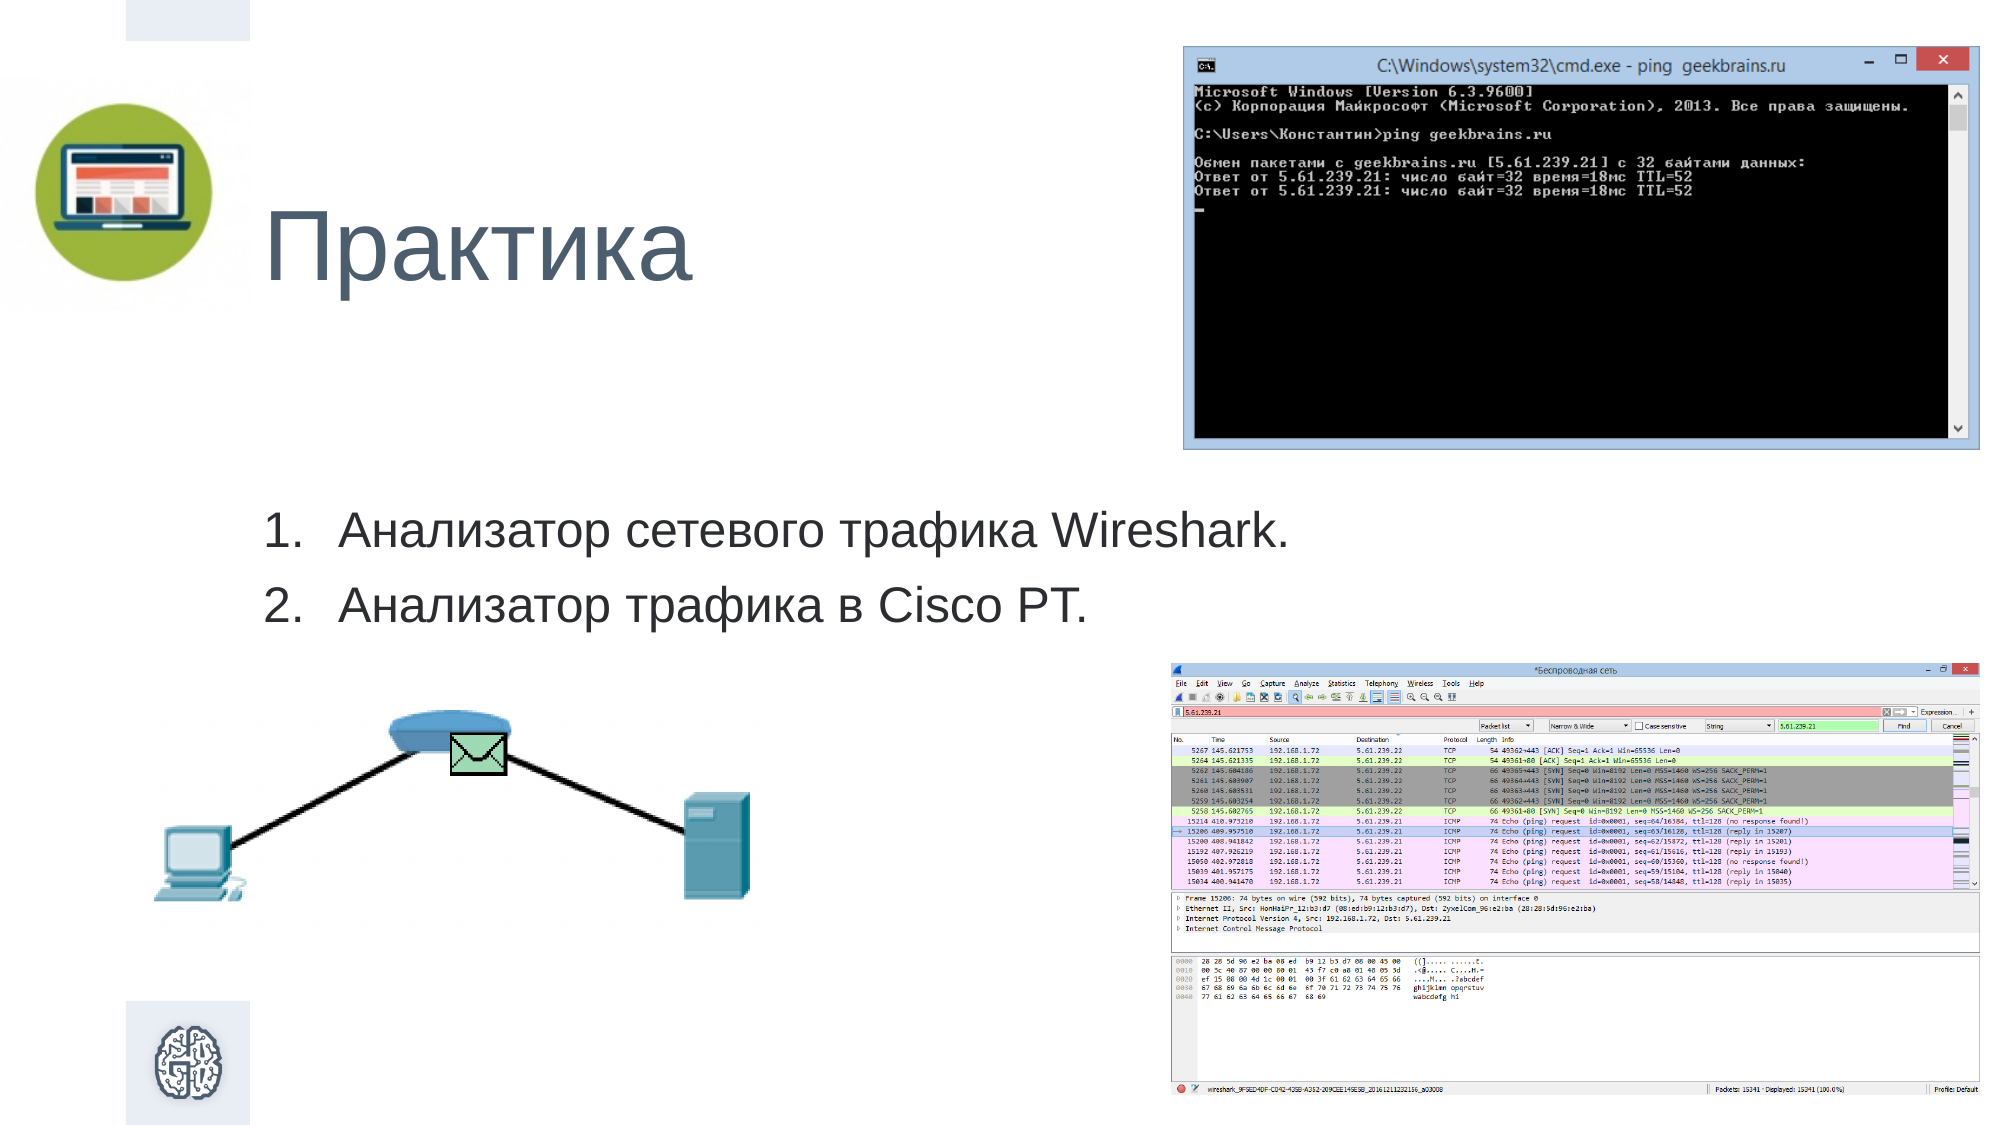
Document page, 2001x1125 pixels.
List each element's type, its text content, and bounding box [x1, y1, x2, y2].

picture [127, 679, 797, 969]
list Анализатор сетевого трафика Wireshark. Анализатор трафика в Cisco PT. [248, 314, 1752, 824]
picture [0, 77, 252, 311]
picture [1183, 46, 1980, 450]
title Практика [248, 124, 1183, 314]
picture [1171, 663, 1980, 1095]
picture [144, 1016, 232, 1110]
